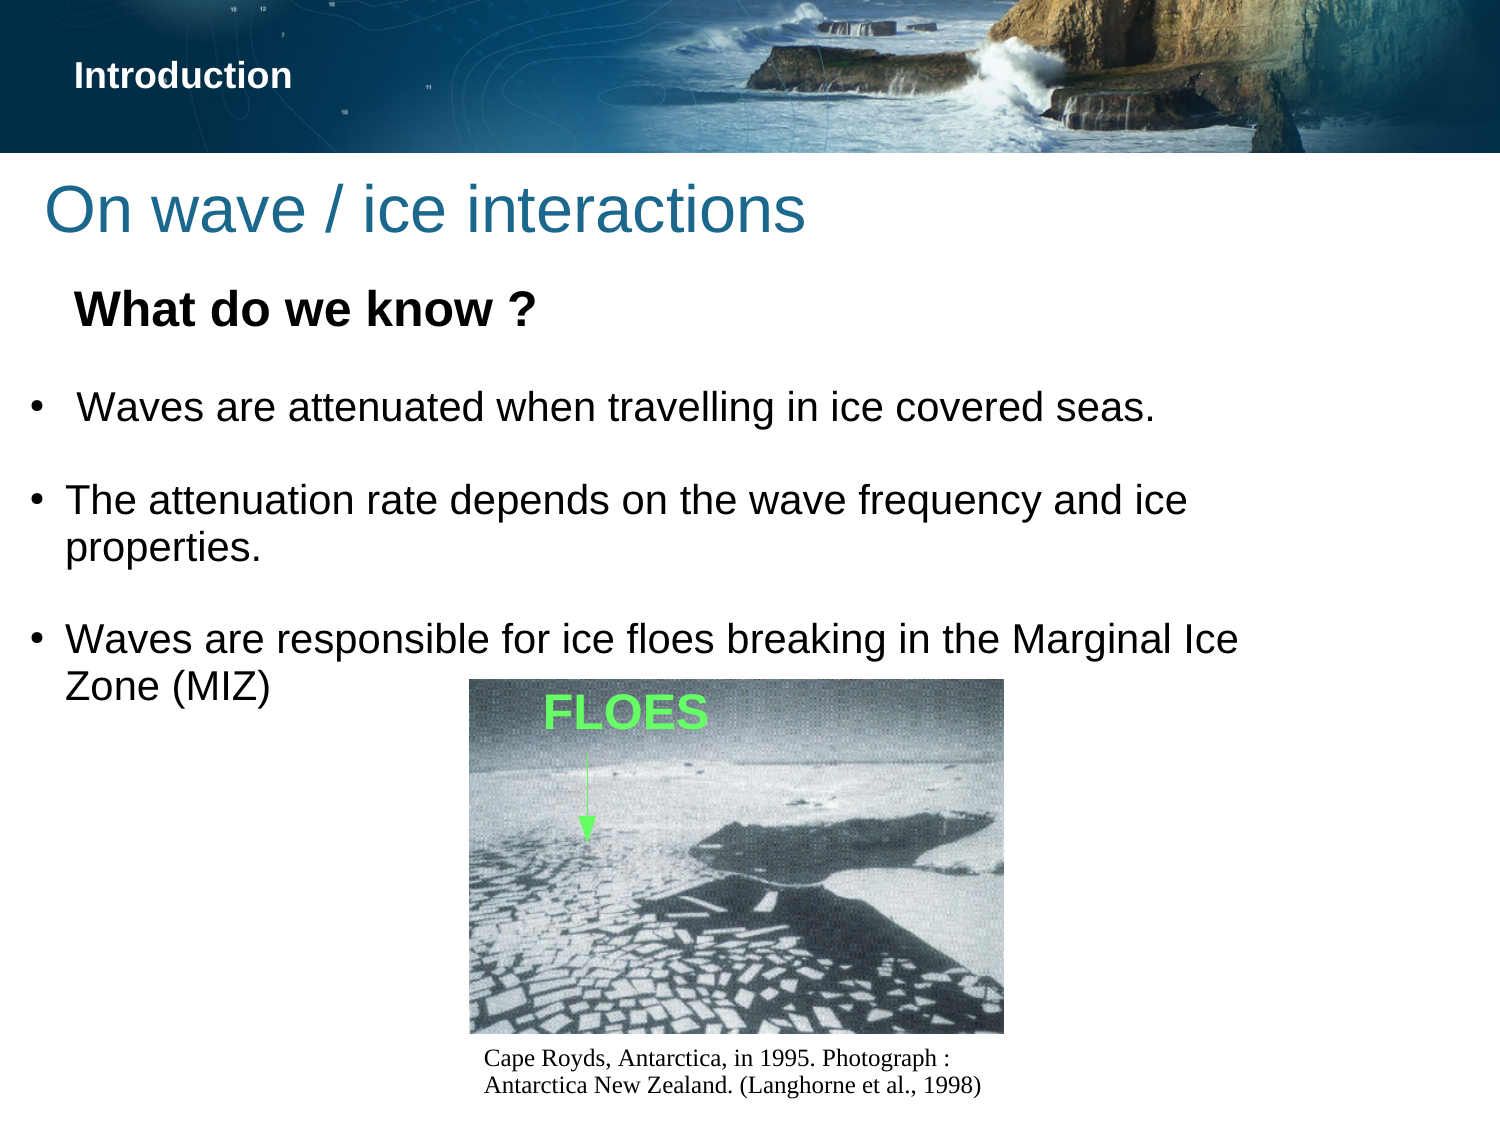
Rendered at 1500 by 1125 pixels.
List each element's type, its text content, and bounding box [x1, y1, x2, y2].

text_box What do we know ? [59, 265, 886, 383]
title Introduction [59, 29, 355, 119]
title On wave / ice interactions [29, 118, 1214, 294]
picture [0, 0, 1500, 153]
picture [469, 679, 1004, 1034]
text_box Waves are attenuated when travelling in ice covered seas. The attenuation rate depends on the wave frequency and ice properties. Waves are responsible for ice floes breaking in the Marginal Ice Zone (MIZ) [29, 383, 1329, 949]
text_box Cape Royds, Antarctica, in 1995. Photograph : Antarctica New Zealand. (Langhorne et al., 1998) [469, 1037, 1001, 1110]
text_box FLOES [528, 679, 735, 754]
